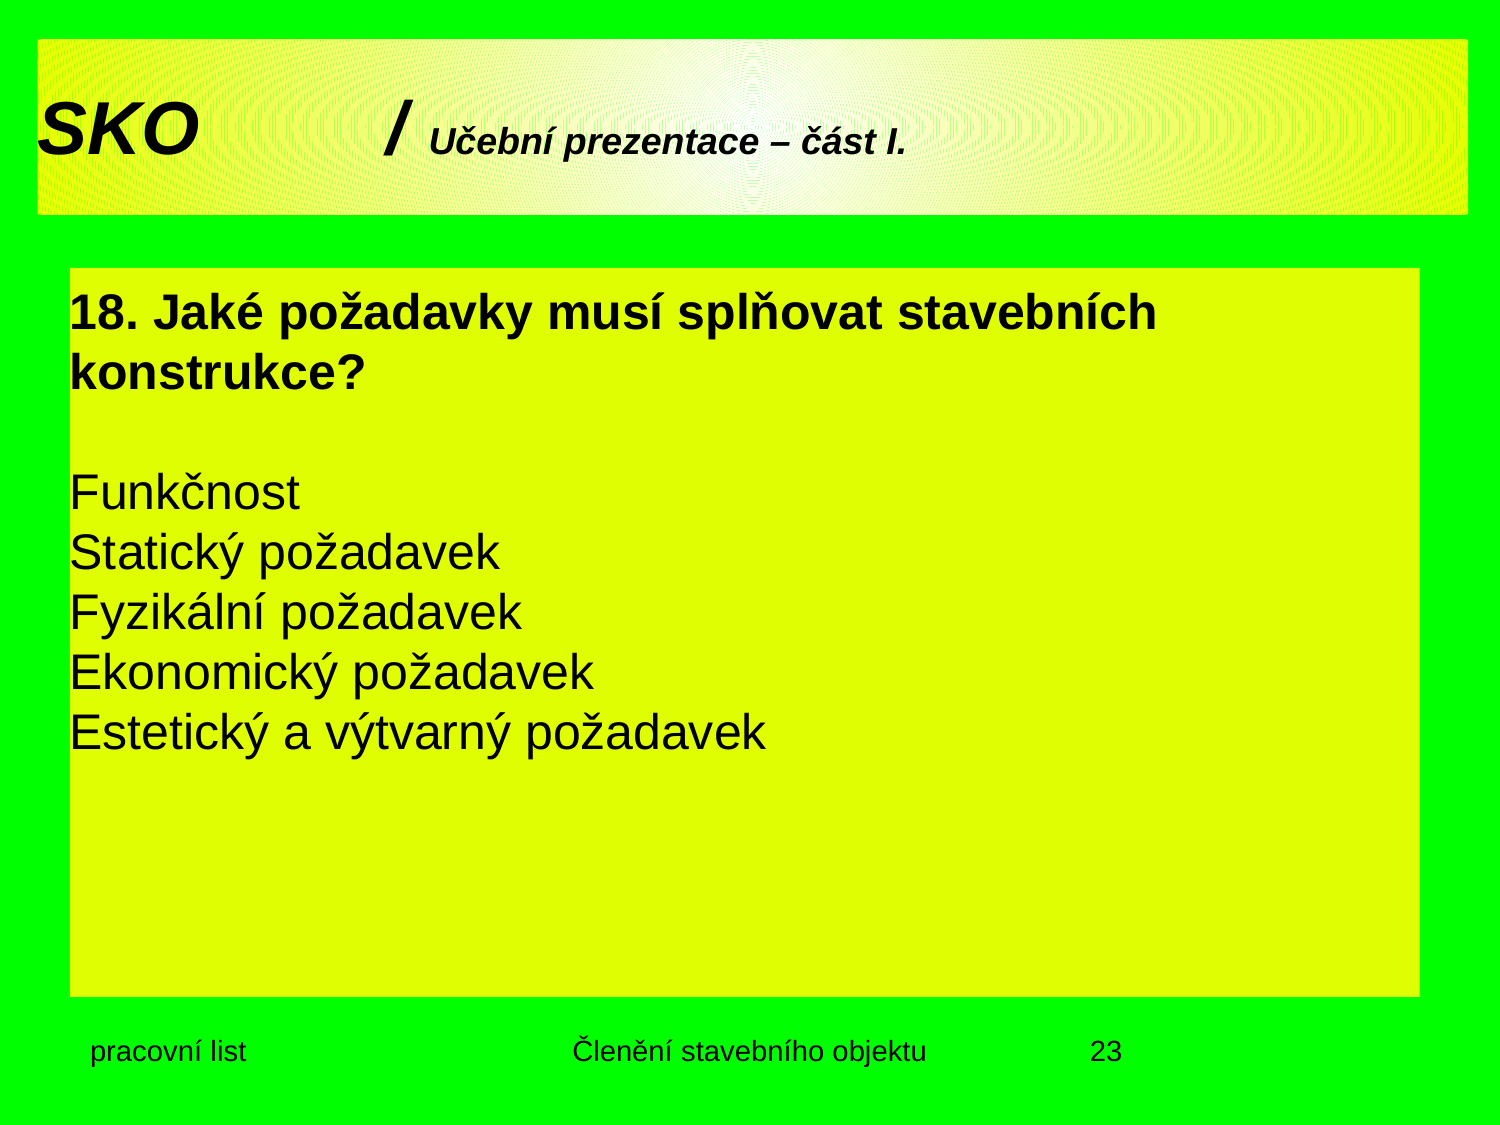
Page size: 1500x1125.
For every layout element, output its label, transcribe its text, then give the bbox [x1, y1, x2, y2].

text_box Členění stavebního objektu [512, 1024, 988, 1103]
text_box pracovní list [75, 1024, 426, 1103]
text_box [1074, 1024, 1426, 1103]
text_box SKO / Učební prezentace – část I. [38, 40, 1468, 214]
text_box 18. Jaké požadavky musí splňovat stavebních konstrukce? Funkčnost Statický požadavek Fyzikální požadavek Ekonomický požadavek Estetický a výtvarný požadavek [69, 267, 1420, 997]
